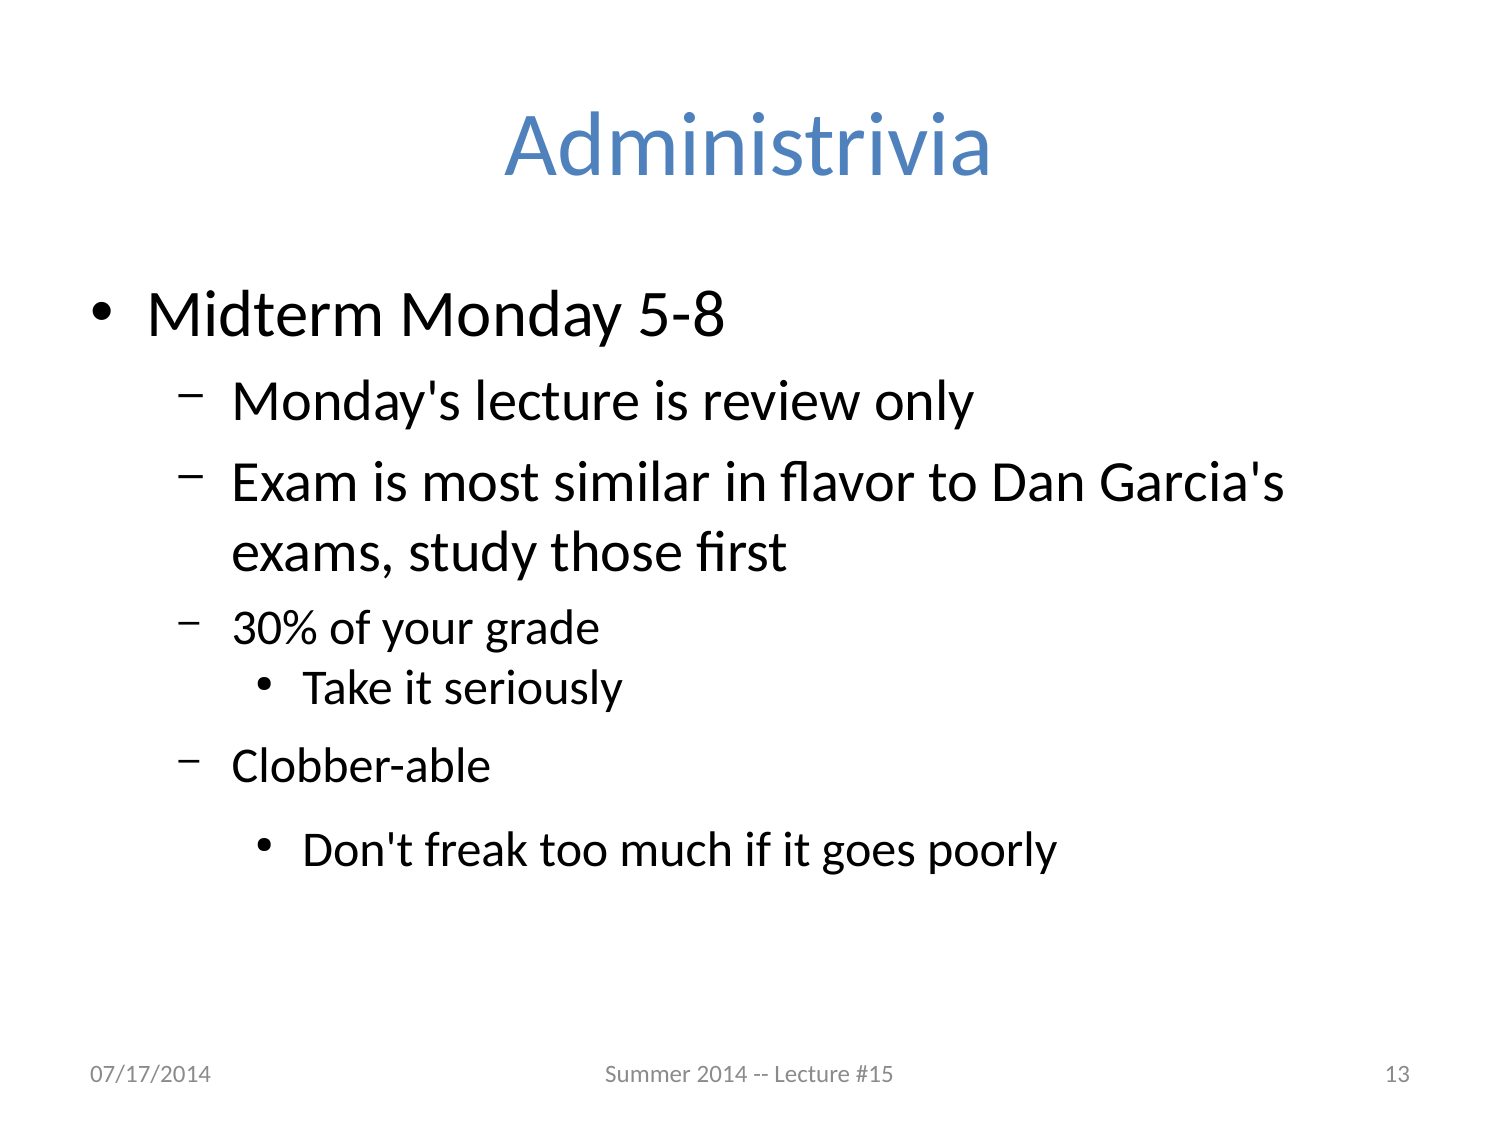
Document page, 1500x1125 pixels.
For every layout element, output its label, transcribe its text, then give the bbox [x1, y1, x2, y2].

list Midterm Monday 5-8 Monday's lecture is review only Exam is most similar in flavor to Dan Garcia's exams, study those first 30% of your grade Take it seriously Clobber-able Don't freak too much if it goes poorly [75, 262, 1425, 1073]
footer Summer 2014 -- Lecture #15 [512, 1042, 988, 1103]
slide_number 07/17/2014 [75, 1042, 425, 1103]
slide_number <number> [1074, 1042, 1425, 1103]
title Administrivia [75, 45, 1425, 233]
